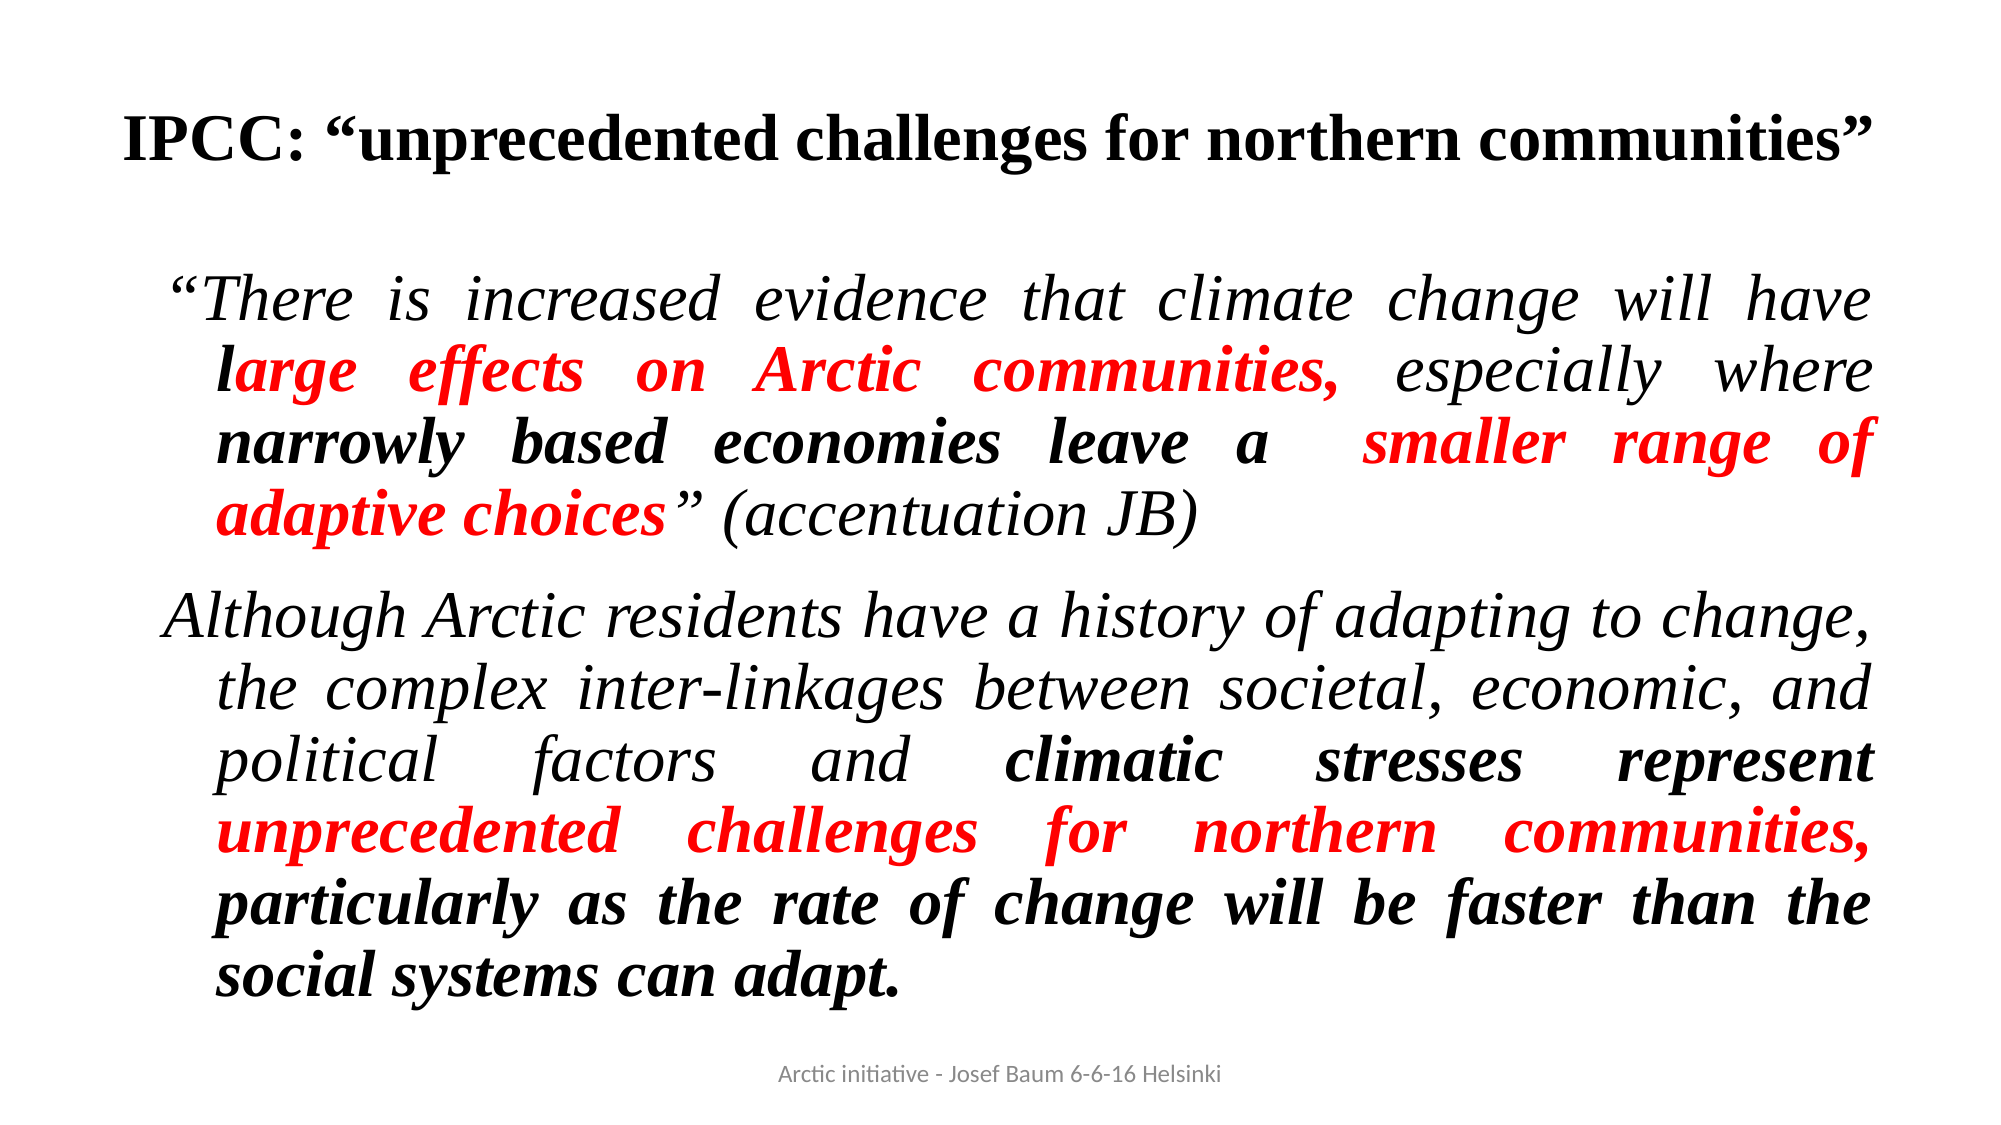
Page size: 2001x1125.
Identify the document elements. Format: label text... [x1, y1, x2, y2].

title IPCC: “unprecedented challenges for northern communities” [99, 52, 1900, 226]
text_box Arctic initiative - Josef Baum 6-6-16 Helsinki [662, 1042, 1338, 1103]
list “There is increased evidence that climate change will have large effects on Arctic communities, especially where narrowly based economies leave a smaller range of adaptive choices” (accentuation JB) Although Arctic residents have a history of adapting to change, the complex inter-linkages between societal, economic, and political factors and climatic stresses represent unprecedented challenges for northern communities, particularly as the rate of change will be faster than the social systems can adapt. [75, 262, 1876, 1005]
